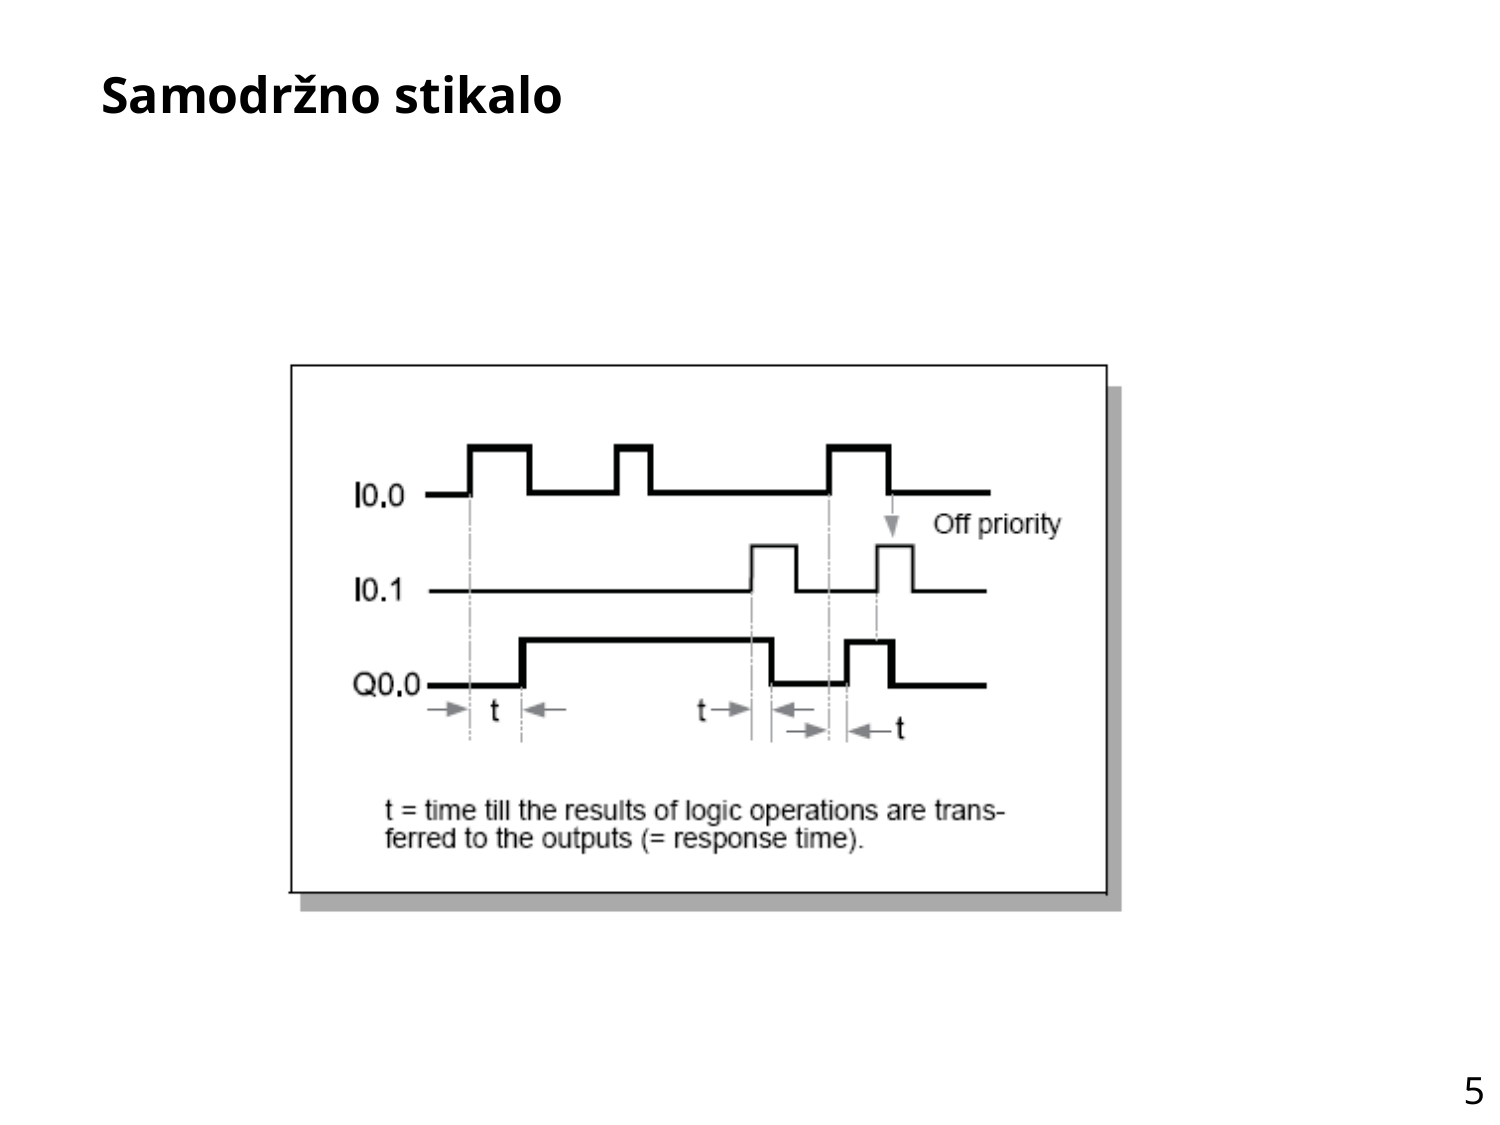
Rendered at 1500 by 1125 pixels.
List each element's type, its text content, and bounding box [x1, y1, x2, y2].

text_box Samodržno stikalo [86, 55, 579, 131]
picture [275, 349, 1138, 924]
